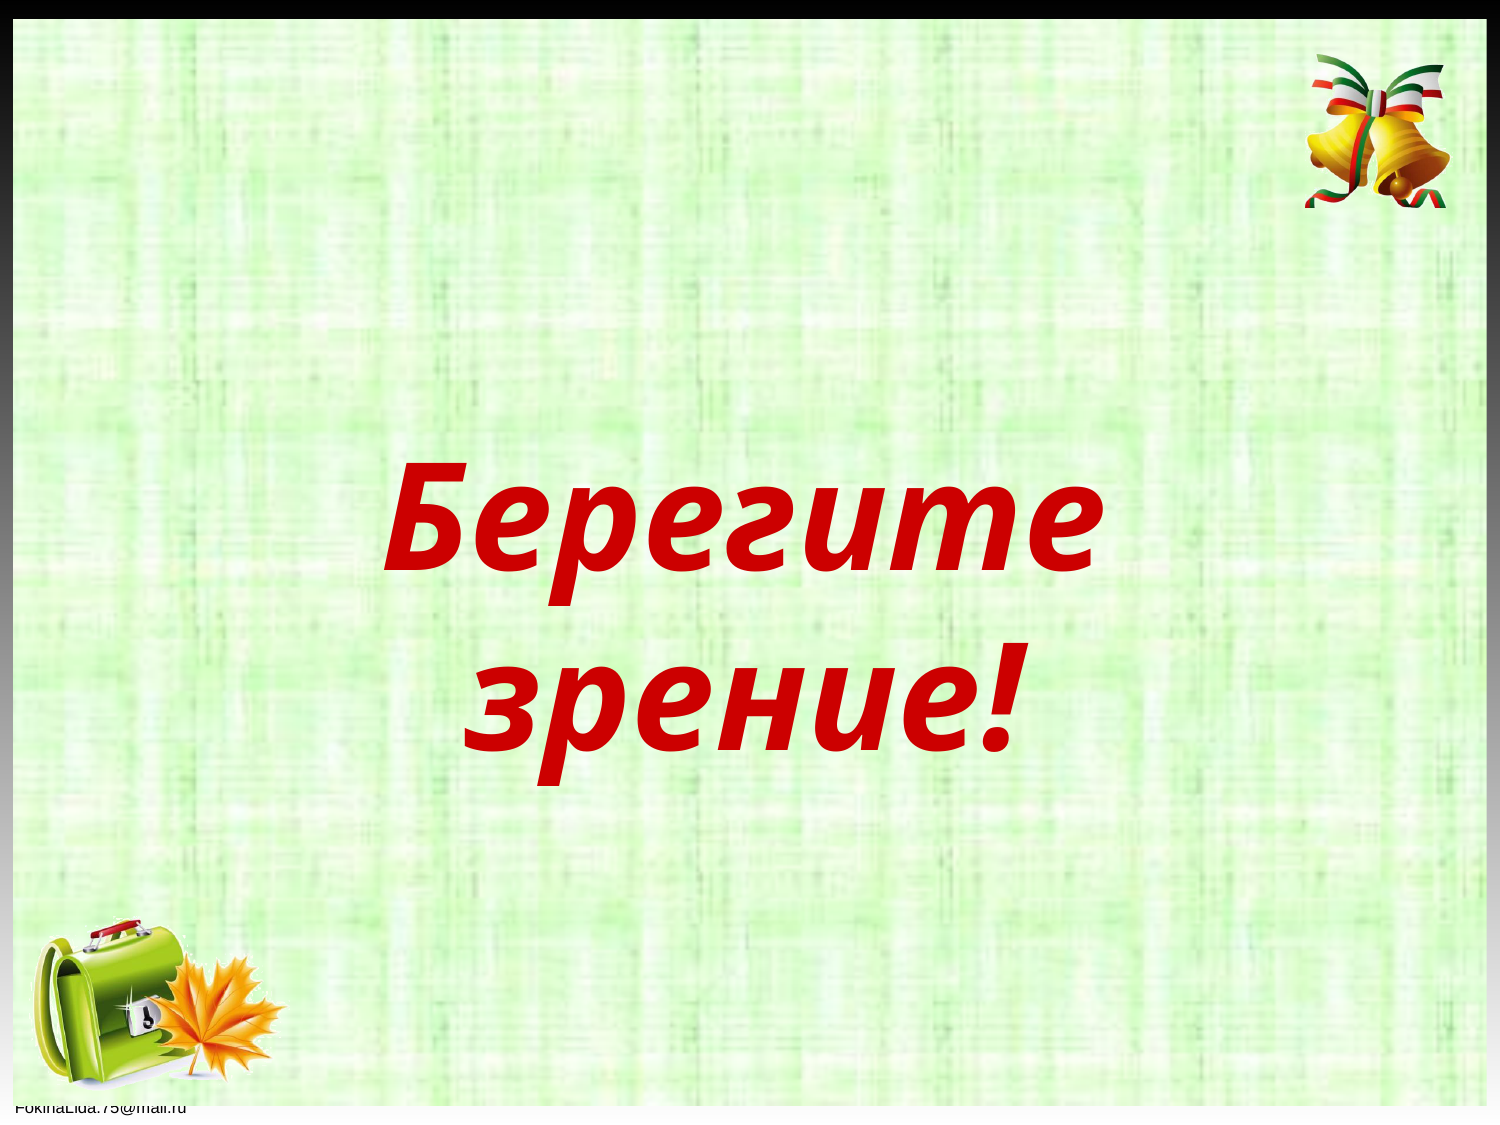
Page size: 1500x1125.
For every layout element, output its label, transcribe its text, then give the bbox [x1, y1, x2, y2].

picture [13, 19, 1487, 1106]
title Берегите зрение! [106, 413, 1382, 779]
